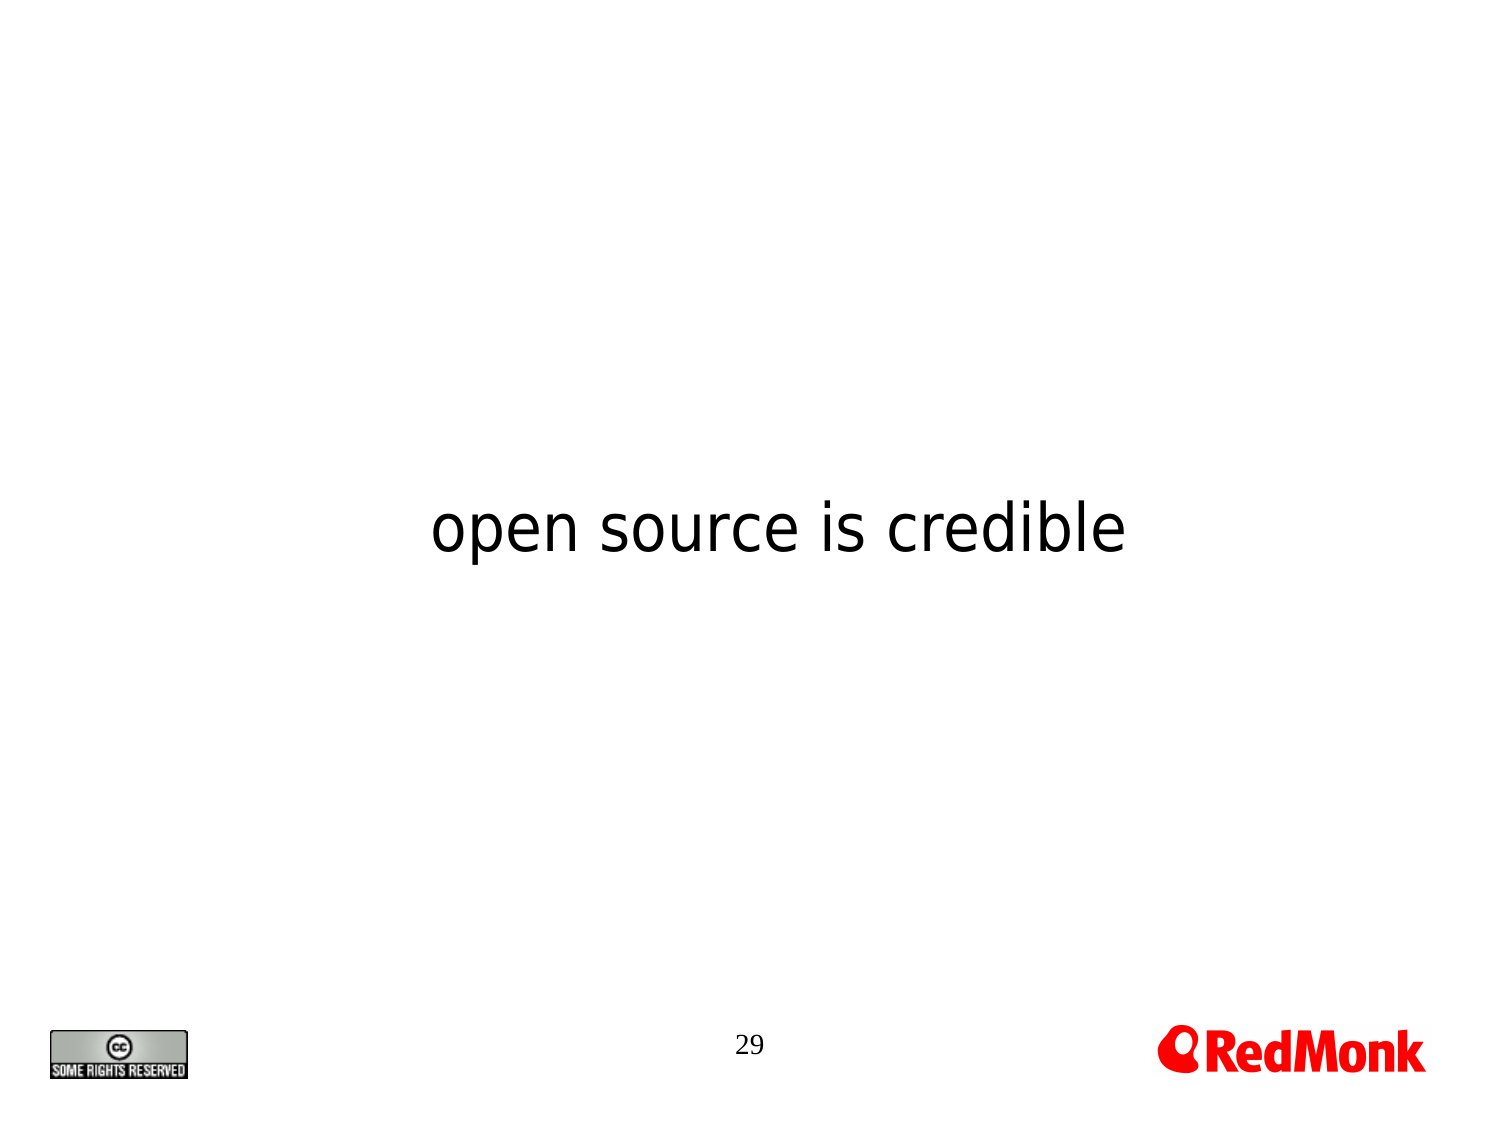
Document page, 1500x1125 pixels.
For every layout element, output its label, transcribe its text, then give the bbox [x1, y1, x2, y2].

picture [50, 1030, 188, 1079]
text_box open source is credible [104, 486, 1455, 928]
picture [1151, 1023, 1433, 1075]
